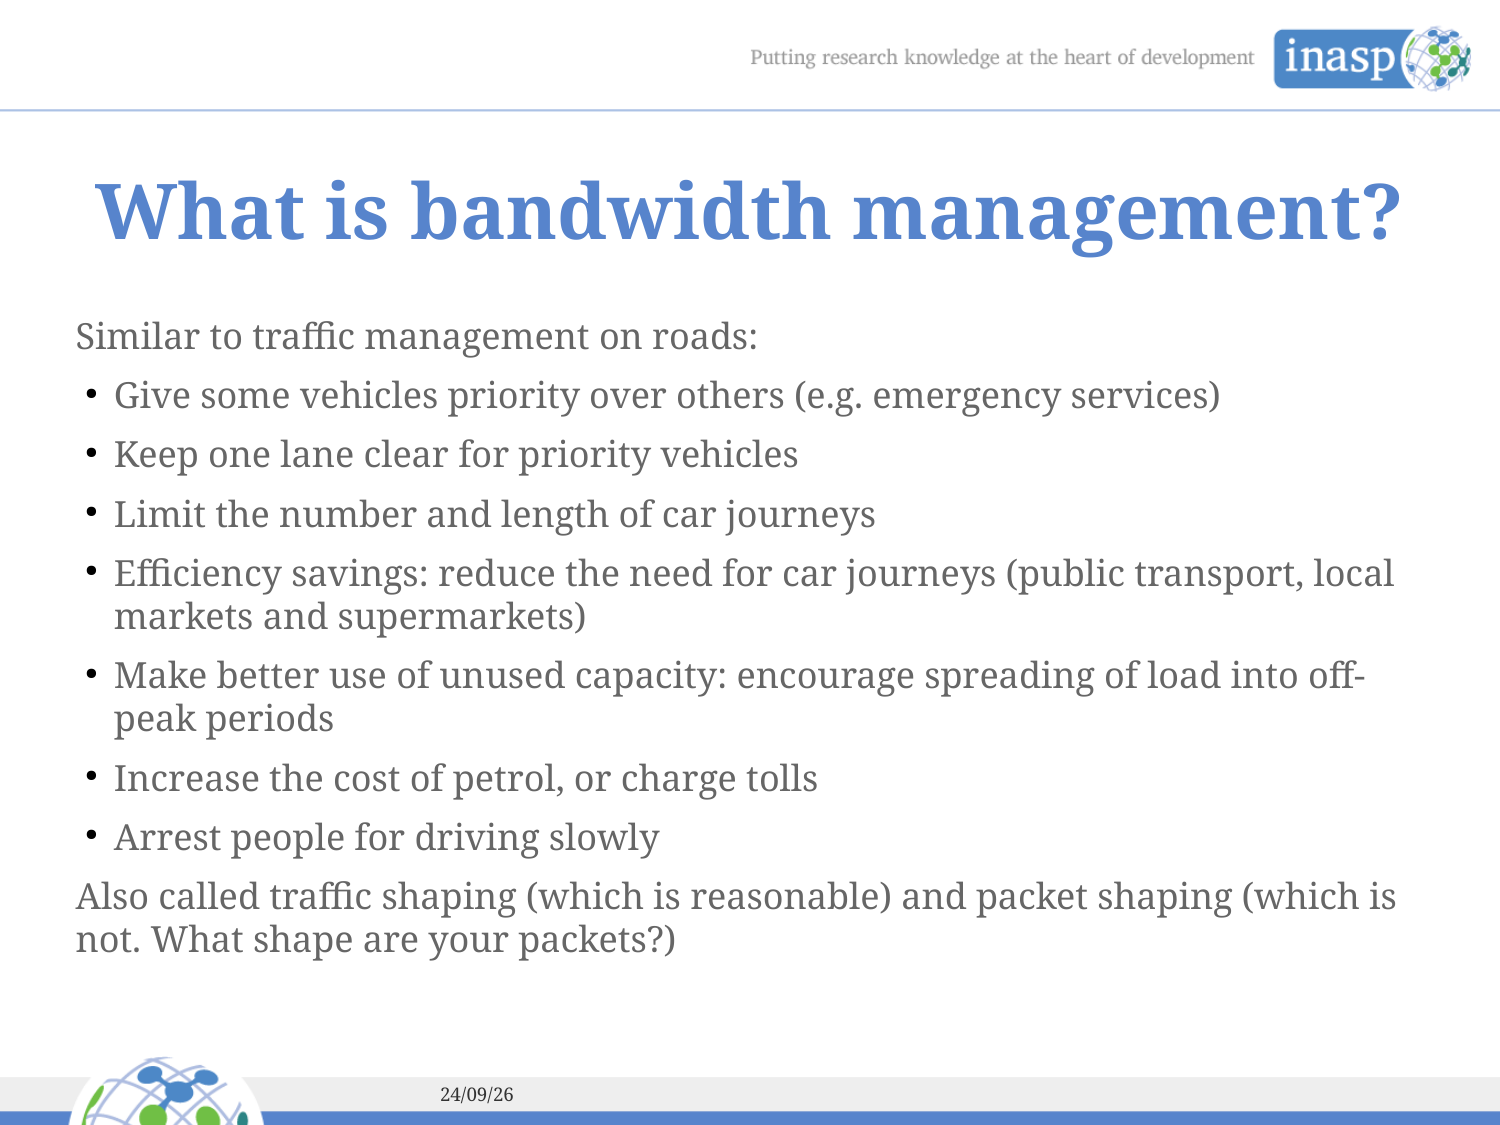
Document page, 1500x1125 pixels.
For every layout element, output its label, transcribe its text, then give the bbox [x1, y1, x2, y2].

title What is bandwidth management? [75, 129, 1426, 313]
picture [0, 0, 1500, 1125]
list Similar to traffic management on roads: Give some vehicles priority over others (e.g. emergency services) Keep one lane clear for priority vehicles Limit the number and length of car journeys Efficiency savings: reduce the need for car journeys (public transport, local markets and supermarkets) Make better use of unused capacity: encourage spreading of load into off-peak periods Increase the cost of petrol, or charge tolls Arrest people for driving slowly Also called traffic shaping (which is reasonable) and packet shaping (which is not. What shape are your packets?) [75, 313, 1426, 967]
